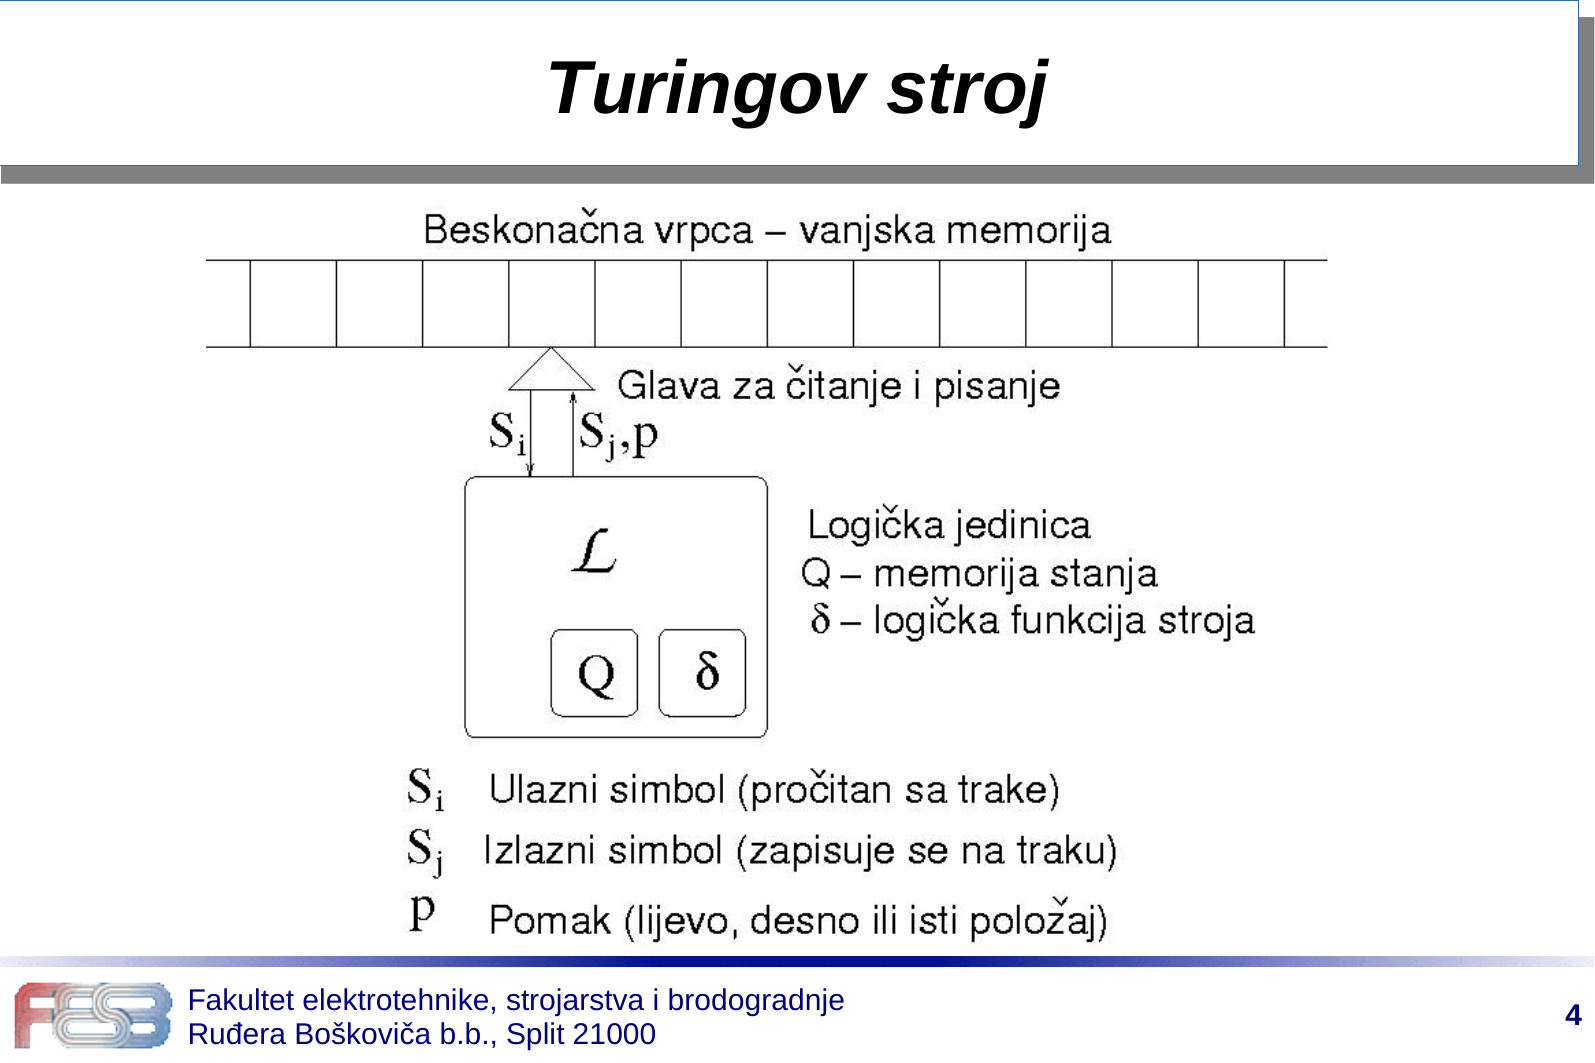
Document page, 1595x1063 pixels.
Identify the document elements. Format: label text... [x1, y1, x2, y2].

picture [206, 206, 1329, 945]
title Turingov stroj [0, 0, 1595, 175]
picture [9, 975, 177, 1059]
picture [0, 956, 1595, 967]
